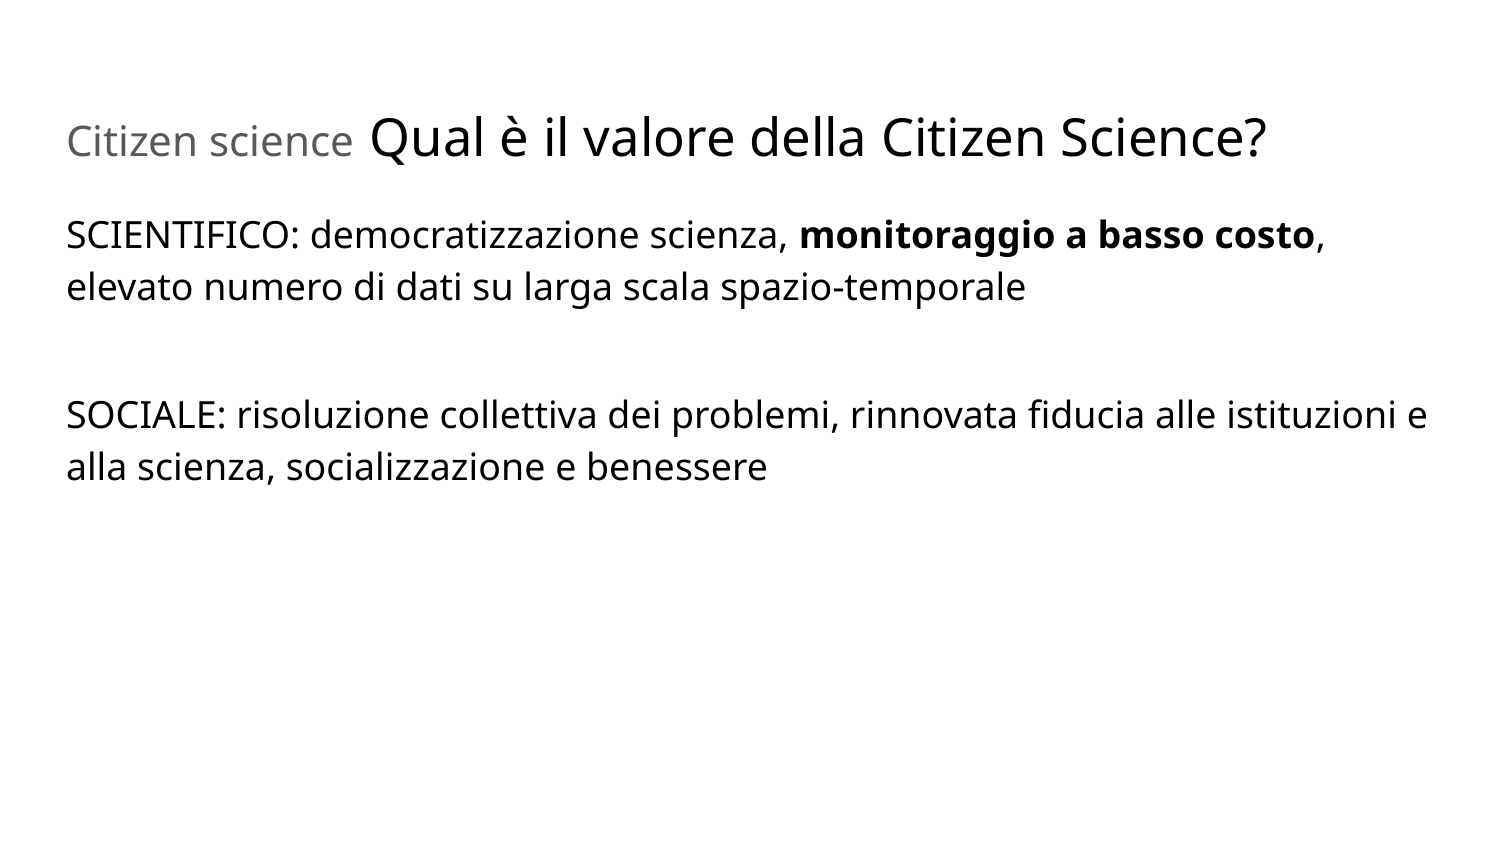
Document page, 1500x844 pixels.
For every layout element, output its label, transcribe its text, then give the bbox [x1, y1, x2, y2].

list SCIENTIFICO: democratizzazione scienza, monitoraggio a basso costo, elevato numero di dati su larga scala spazio-temporale SOCIALE: risoluzione collettiva dei problemi, rinnovata fiducia alle istituzioni e alla scienza, socializzazione e benessere [51, 189, 1449, 750]
title Citizen science Qual è il valore della Citizen Science? [51, 72, 1449, 167]
